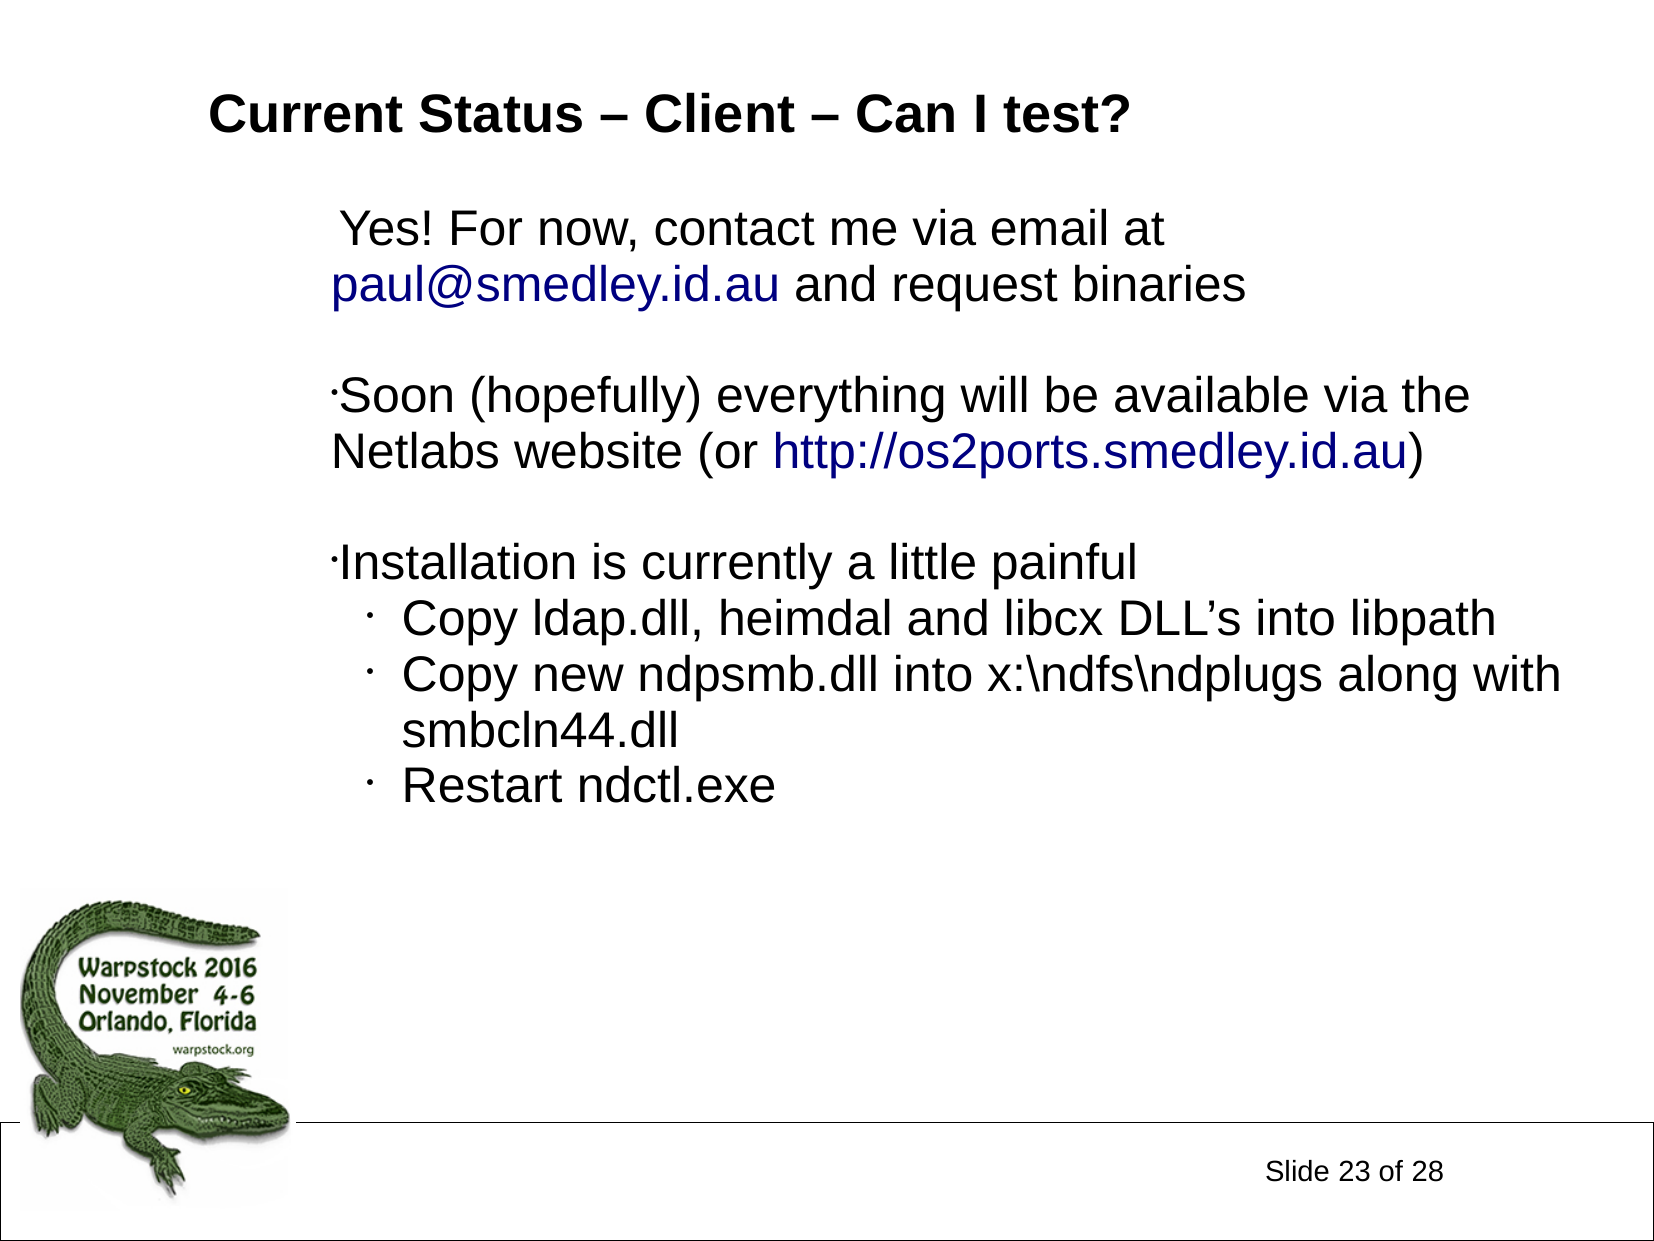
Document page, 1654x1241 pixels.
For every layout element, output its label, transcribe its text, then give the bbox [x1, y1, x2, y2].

picture [20, 888, 296, 1211]
title Current Status – Client – Can I test? [177, 49, 1571, 178]
subtitle Yes! For now, contact me via email at paul@smedley.id.au and request binaries Soon (hopefully) everything will be available via the Netlabs website (or http://os2ports.smedley.id.au) Installation is currently a little painful Copy ldap.dll, heimdal and libcx DLL’s into libpath Copy new ndpsmb.dll into x:\ndfs\ndplugs along with smbcln44.dll Restart ndctl.exe [318, 200, 1565, 1037]
